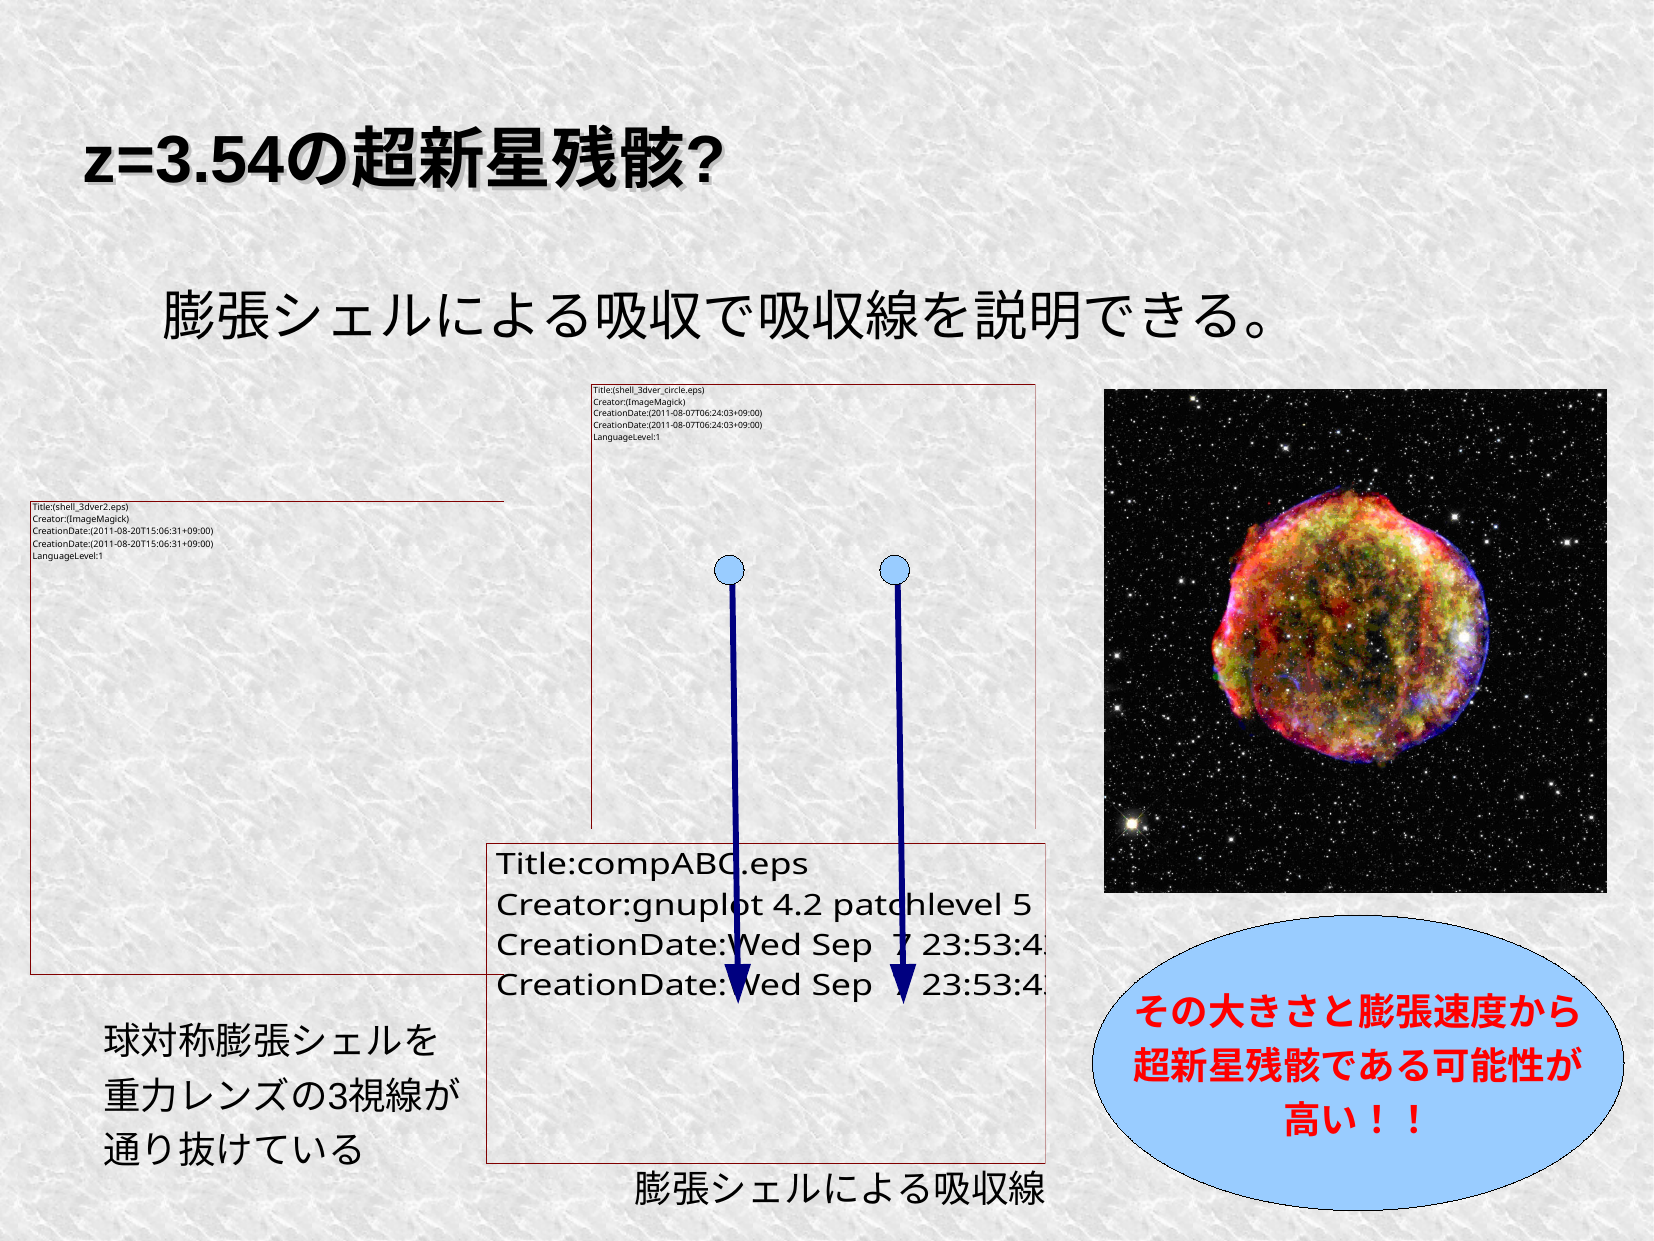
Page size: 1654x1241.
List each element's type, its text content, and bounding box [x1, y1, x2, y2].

text_box その大きさと膨張速度から 超新星残骸である可能性が 高い！！ [1092, 915, 1625, 1211]
picture [0, 0, 1654, 1241]
text_box [714, 555, 745, 585]
text_box 膨張シェルによる吸収で吸収線を説明できる。 [147, 265, 1317, 349]
text_box 球対称膨張シェルを 重力レンズの3視線が 通り抜けている [88, 1003, 477, 1163]
text_box [879, 555, 910, 585]
text_box 膨張シェルによる吸収線 [620, 1151, 1063, 1215]
title z=3.54の超新星残骸? [82, 49, 1571, 257]
